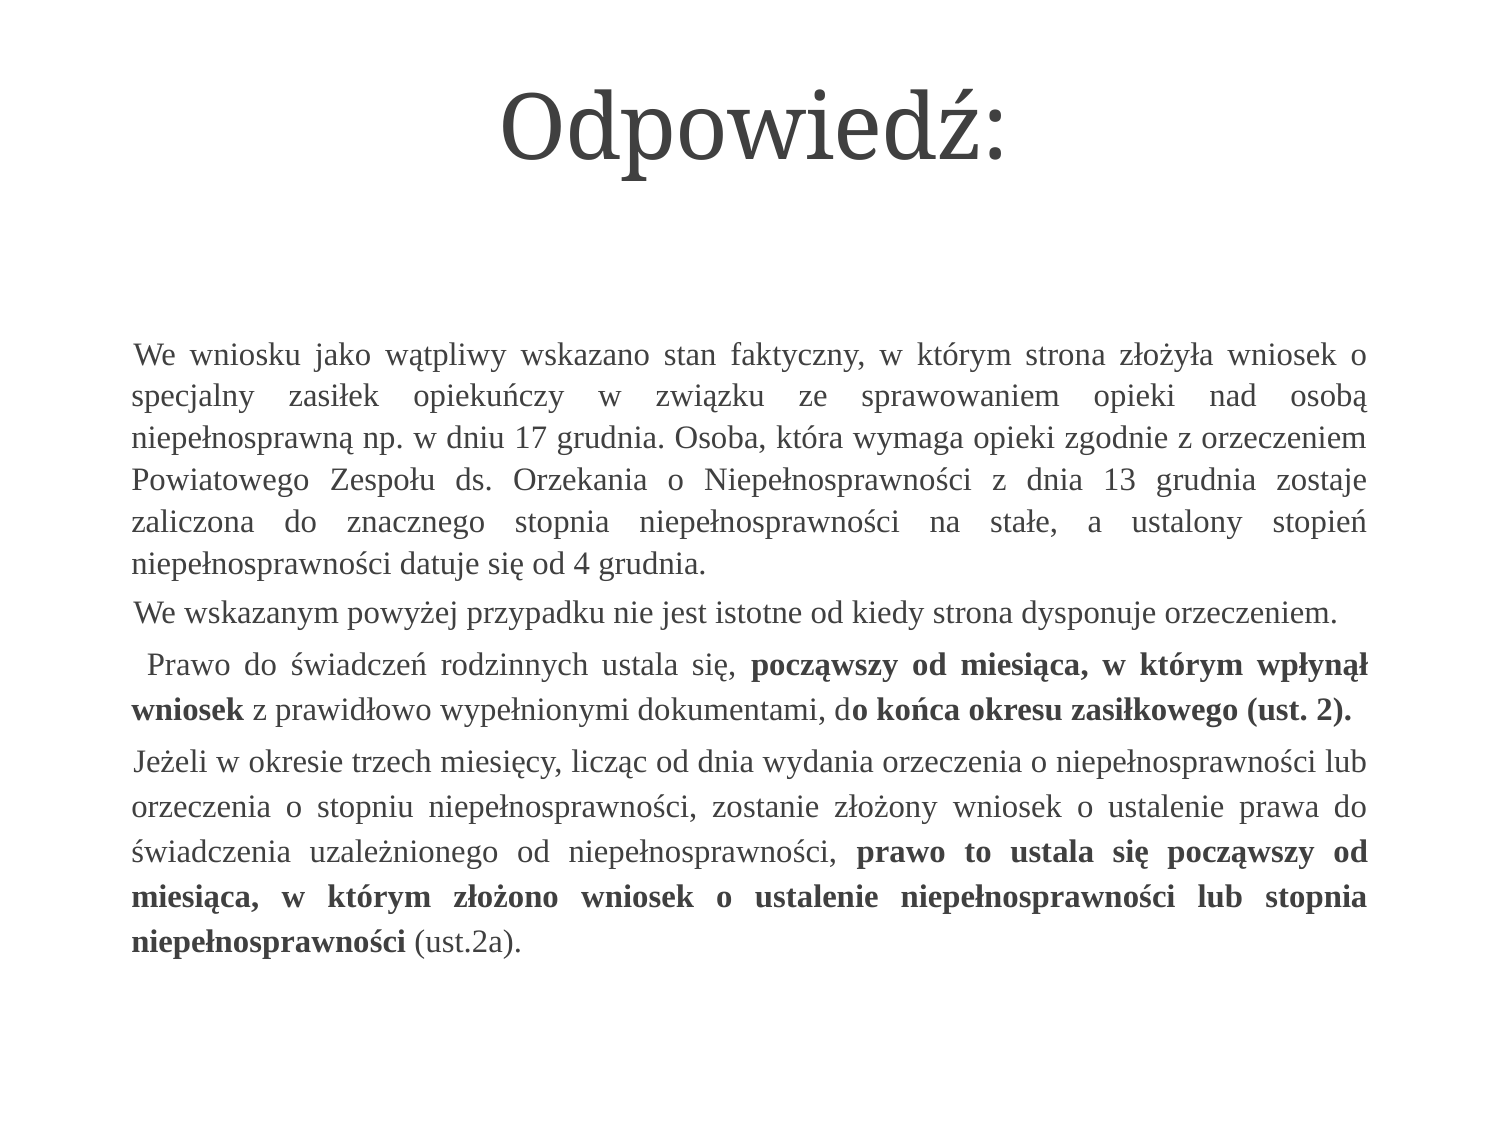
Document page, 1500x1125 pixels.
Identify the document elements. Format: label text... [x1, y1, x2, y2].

title Odpowiedź: [135, 47, 1373, 186]
list We wniosku jako wątpliwy wskazano stan faktyczny, w którym strona złożyła wniosek o specjalny zasiłek opiekuńczy w związku ze sprawowaniem opieki nad osobą niepełnosprawną np. w dniu 17 grudnia. Osoba, która wymaga opieki zgodnie z orzeczeniem Powiatowego Zespołu ds. Orzekania o Niepełnosprawności z dnia 13 grudnia zostaje zaliczona do znacznego stopnia niepełnosprawności na stałe, a ustalony stopień niepełnosprawności datuje się od 4 grudnia. We wskazanym powyżej przypadku nie jest istotne od kiedy strona dysponuje orzeczeniem. Prawo do świadczeń rodzinnych ustala się, począwszy od miesiąca, w którym wpłynął wniosek z prawidłowo wypełnionymi dokumentami, do końca okresu zasiłkowego (ust. 2). Jeżeli w okresie trzech miesięcy, licząc od dnia wydania orzeczenia o niepełnosprawności lub orzeczenia o stopniu niepełnosprawności, zostanie złożony wniosek o ustalenie prawa do świadczenia uzależnionego od niepełnosprawności, prawo to ustala się począwszy od miesiąca, w którym złożono wniosek o ustalenie niepełnosprawności lub stopnia niepełnosprawności (ust.2a). [131, 322, 1369, 1026]
